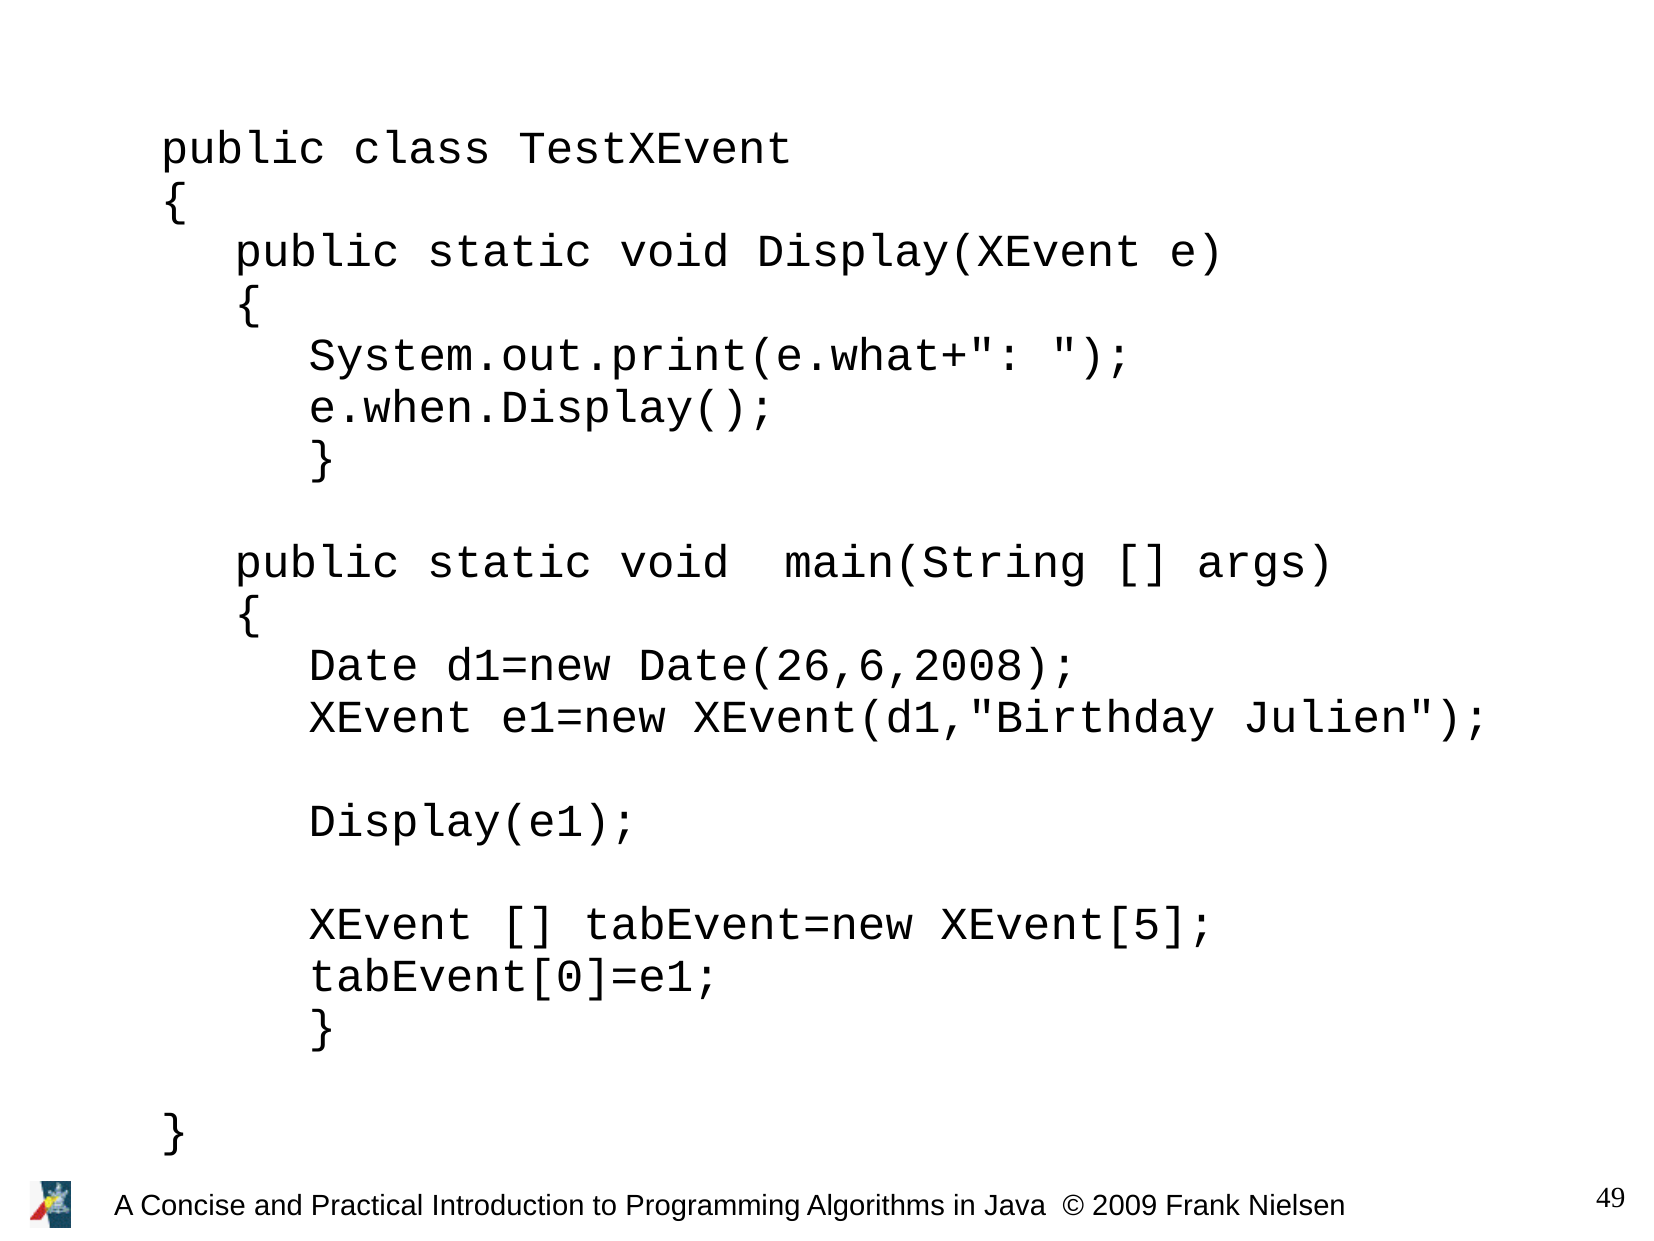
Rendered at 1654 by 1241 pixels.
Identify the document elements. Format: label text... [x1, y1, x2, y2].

picture [29, 1181, 71, 1228]
text_box public class TestXEvent { public static void Display(XEvent e) { System.out.print(e.what+": "); e.when.Display(); } public static void main(String [] args) { Date d1=new Date(26,6,2008); XEvent e1=new XEvent(d1,"Birthday Julien"); Display(e1); XEvent [] tabEvent=new XEvent[5]; tabEvent[0]=e1; } } [146, 118, 1506, 1109]
